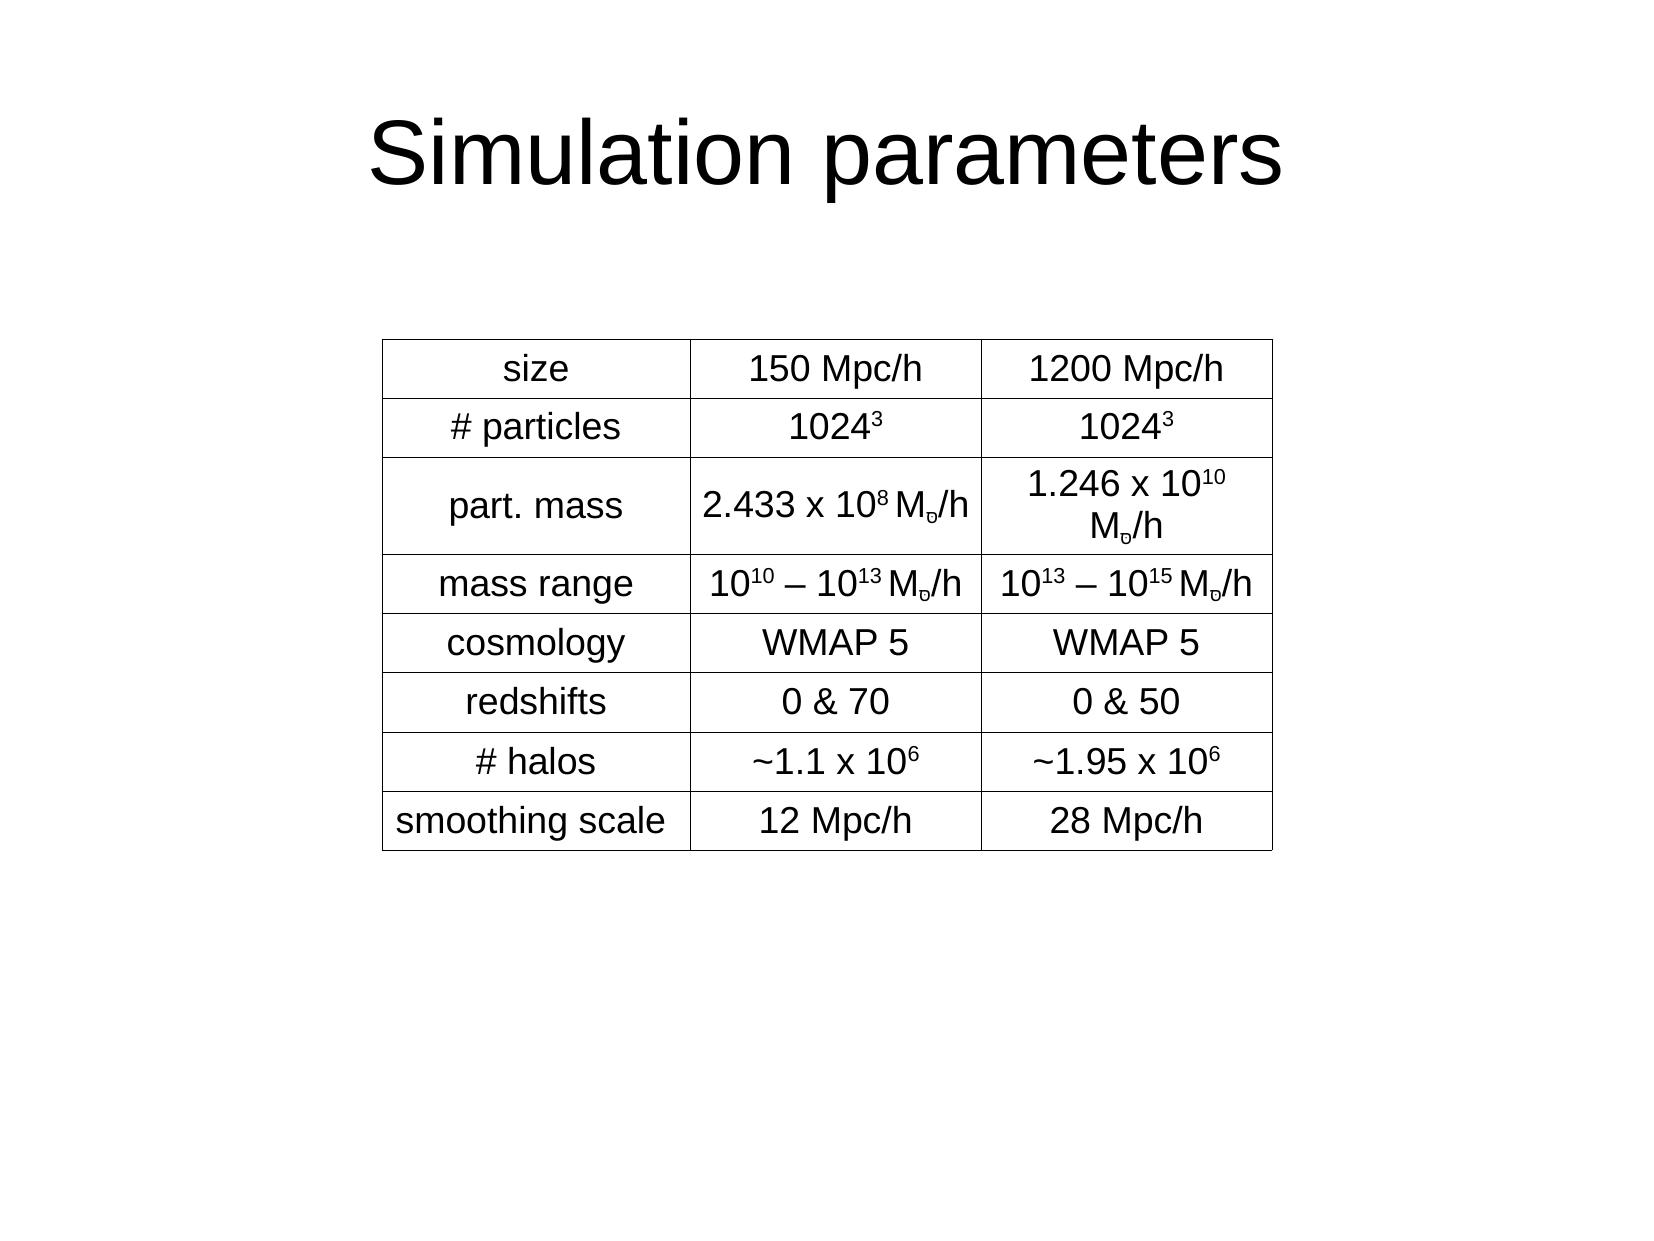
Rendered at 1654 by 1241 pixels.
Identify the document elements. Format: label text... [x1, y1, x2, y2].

table_cell 2.433 x 108 Mסּ/h [691, 458, 981, 554]
table_cell 1010 – 1013 Mסּ/h [691, 555, 981, 613]
table_cell smoothing scale [383, 792, 690, 850]
table_cell WMAP 5 [691, 614, 981, 672]
table_cell # particles [383, 399, 690, 457]
table_header 1200 Mpc/h [982, 340, 1272, 398]
table_cell part. mass [383, 458, 690, 554]
table_cell ~1.95 x 106 [982, 733, 1272, 791]
table_cell 1013 – 1015 Mסּ/h [982, 555, 1272, 613]
table_cell 0 & 70 [691, 673, 981, 732]
table_cell mass range [383, 555, 690, 613]
title Simulation parameters [82, 56, 1571, 250]
table_cell 0 & 50 [982, 673, 1272, 732]
table_cell ~1.1 x 106 [691, 733, 981, 791]
table_cell 10243 [691, 399, 981, 457]
table_cell 1.246 x 1010 Mסּ/h [982, 458, 1272, 554]
table_cell 28 Mpc/h [982, 792, 1272, 850]
table_cell redshifts [383, 673, 690, 732]
table_cell # halos [383, 733, 690, 791]
table_cell WMAP 5 [982, 614, 1272, 672]
table_header size [383, 340, 690, 398]
table_header 150 Mpc/h [691, 340, 981, 398]
table_cell cosmology [383, 614, 690, 672]
table_cell 10243 [982, 399, 1272, 457]
table_cell 12 Mpc/h [691, 792, 981, 850]
